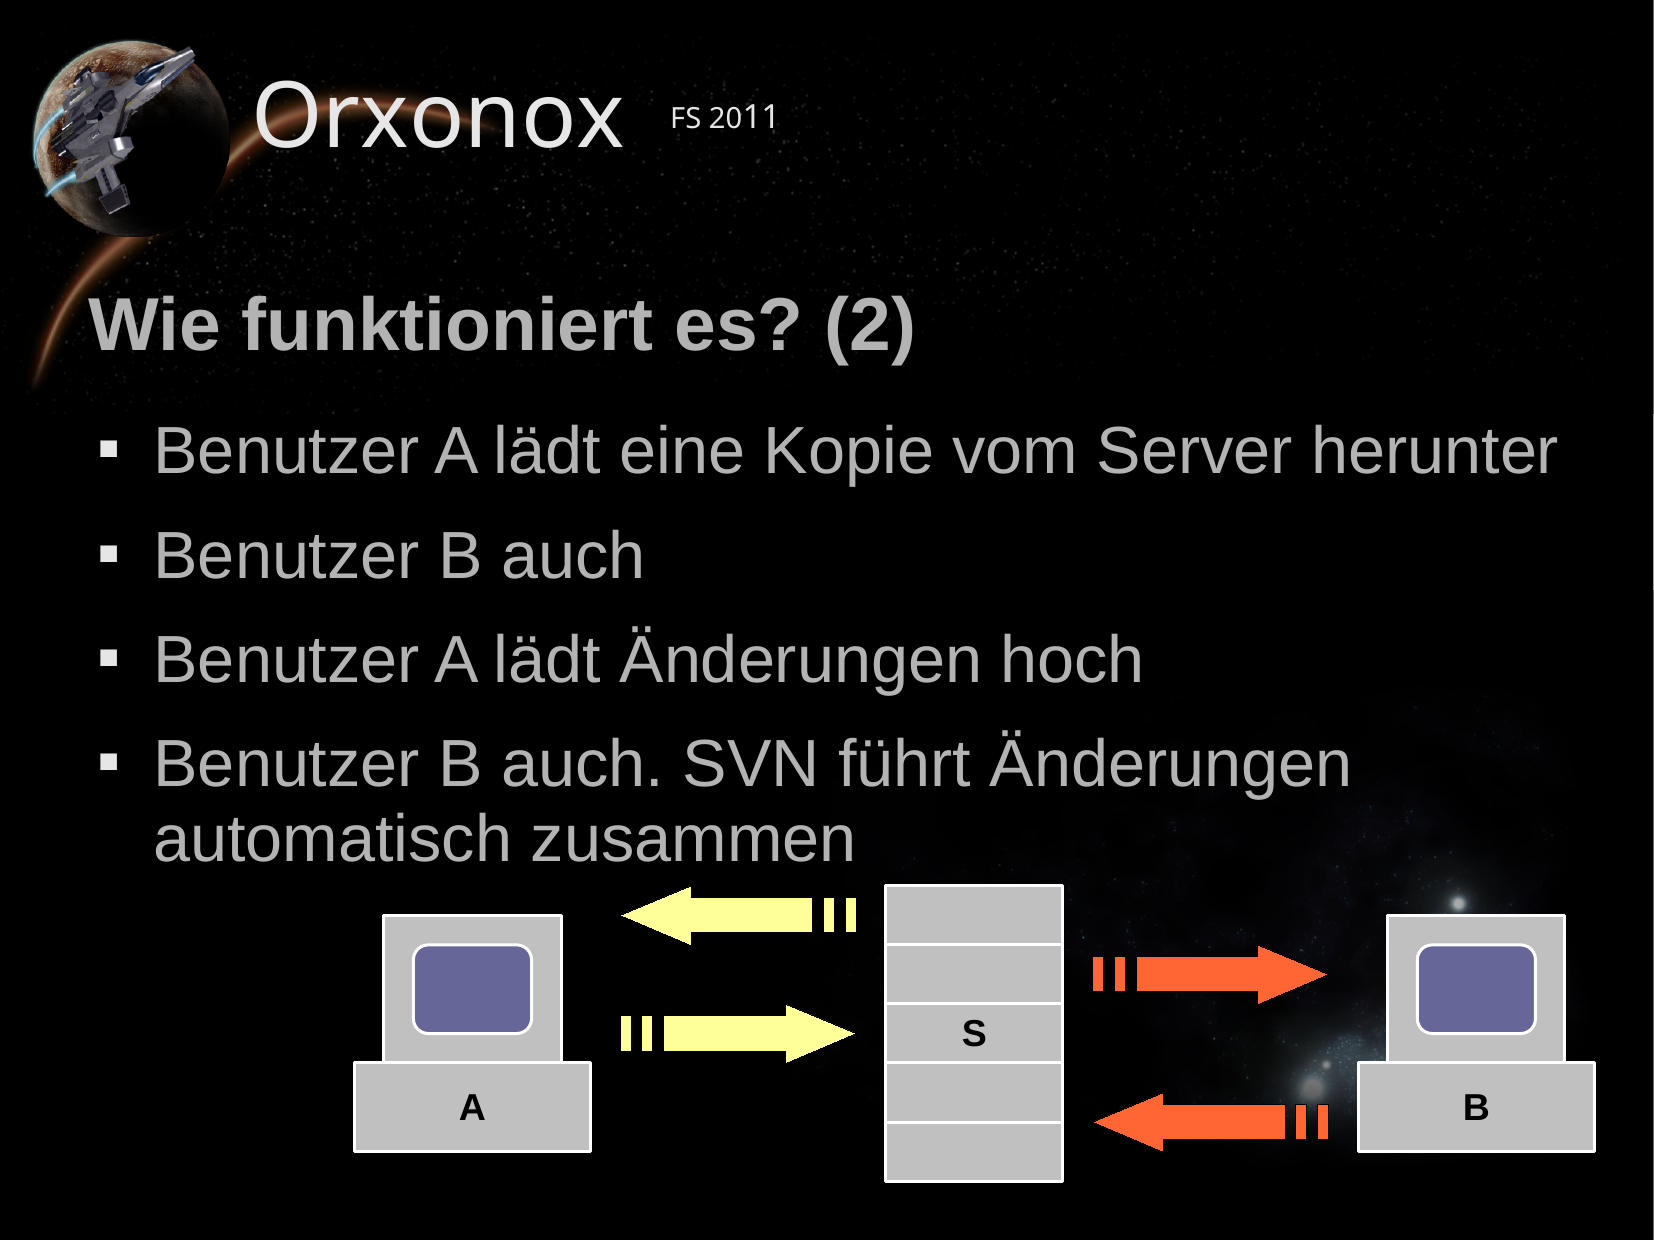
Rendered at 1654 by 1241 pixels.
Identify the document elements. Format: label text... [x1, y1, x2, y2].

text_box [1114, 956, 1126, 992]
text_box [1092, 1092, 1286, 1153]
picture [644, 590, 1654, 1240]
text_box [1136, 944, 1329, 1005]
text_box B [1358, 1062, 1595, 1152]
text_box [620, 885, 813, 946]
title Wie funktioniert es? (2) [88, 265, 1577, 384]
text_box [885, 885, 1063, 1004]
text_box [1092, 956, 1104, 992]
text_box [1317, 1104, 1329, 1140]
text_box [620, 1015, 632, 1052]
text_box A [354, 1062, 591, 1152]
text_box [885, 1062, 1063, 1182]
text_box [383, 915, 562, 1062]
text_box [823, 897, 835, 933]
picture [0, 0, 1654, 521]
text_box [641, 1015, 653, 1052]
text_box [663, 1003, 857, 1064]
list Benutzer A lädt eine Kopie vom Server herunter Benutzer B auch Benutzer A lädt Änderungen hoch Benutzer B auch. SVN führt Änderungen automatisch zusammen [82, 413, 1571, 1232]
text_box [845, 897, 857, 933]
text_box [1295, 1104, 1307, 1140]
text_box S [885, 1004, 1063, 1062]
text_box [1387, 915, 1565, 1062]
